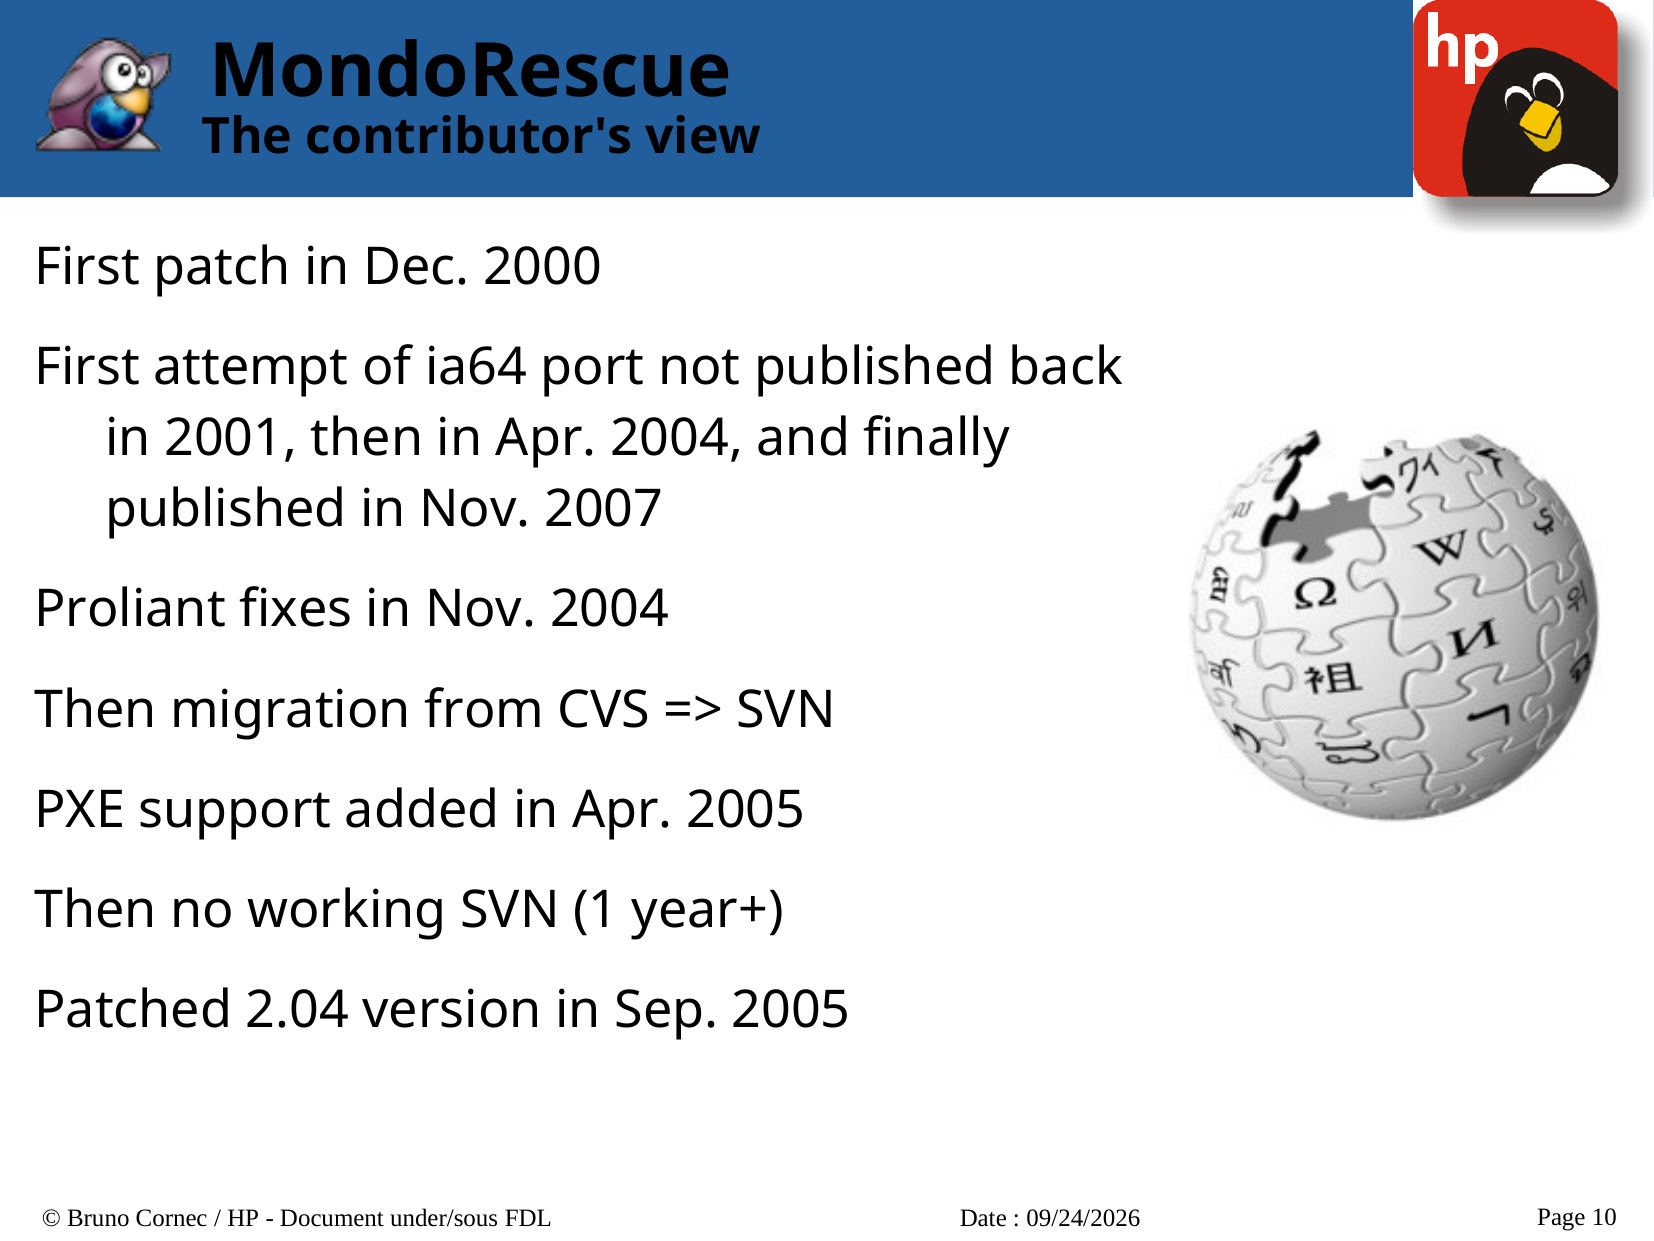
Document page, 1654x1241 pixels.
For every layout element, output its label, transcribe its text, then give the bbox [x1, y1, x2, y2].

list First patch in Dec. 2000 First attempt of ia64 port not published back in 2001, then in Apr. 2004, and finally published in Nov. 2007 Proliant fixes in Nov. 2004 Then migration from CVS => SVN PXE support added in Apr. 2005 Then no working SVN (1 year+) Patched 2.04 version in Sep. 2005 [22, 229, 1134, 1149]
picture [1186, 426, 1604, 843]
title The contributor's view [201, 32, 1191, 241]
picture [0, 0, 211, 199]
picture [1413, 0, 1654, 235]
